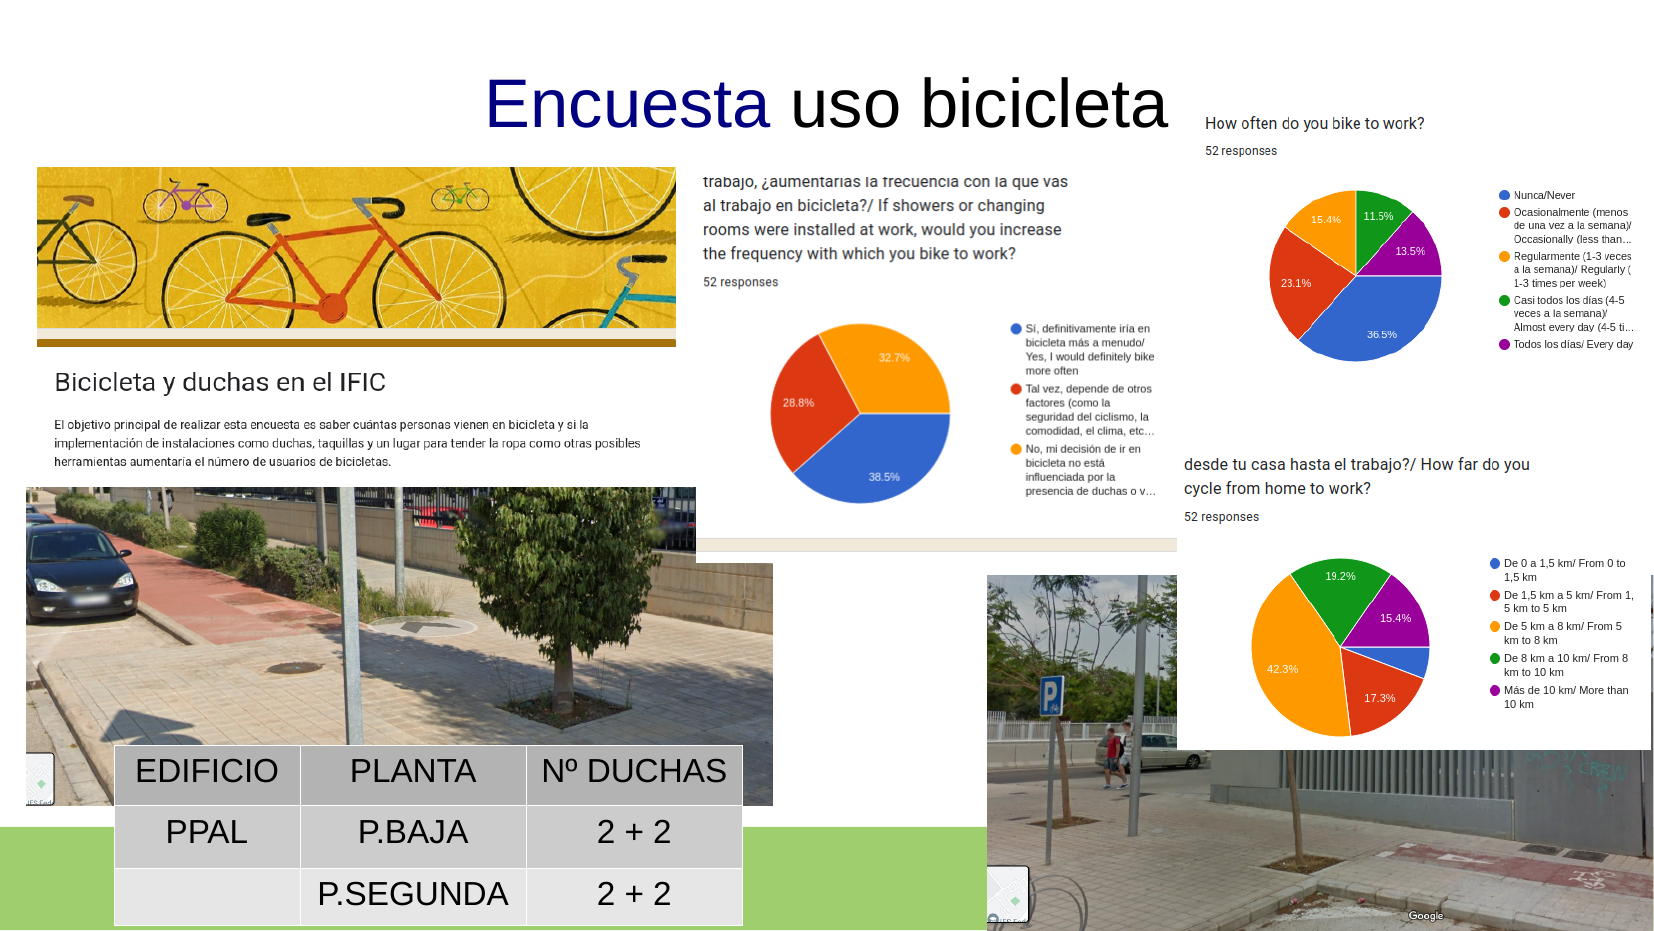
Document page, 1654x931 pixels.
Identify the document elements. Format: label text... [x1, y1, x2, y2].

table_cell PPAL [115, 806, 300, 868]
table_cell 2 + 2 [527, 806, 742, 868]
table_header Nº DUCHAS [527, 746, 742, 805]
picture [26, 177, 1654, 931]
title Encuesta uso bicicleta [88, 29, 1565, 178]
table_cell P.BAJA [301, 806, 526, 868]
table_cell 2 + 2 [527, 869, 742, 925]
picture [37, 167, 676, 484]
table_cell [115, 869, 300, 925]
picture [1198, 112, 1651, 376]
table_cell P.SEGUNDA [301, 869, 526, 925]
table_header EDIFICIO [115, 746, 300, 805]
table_header PLANTA [301, 746, 526, 805]
